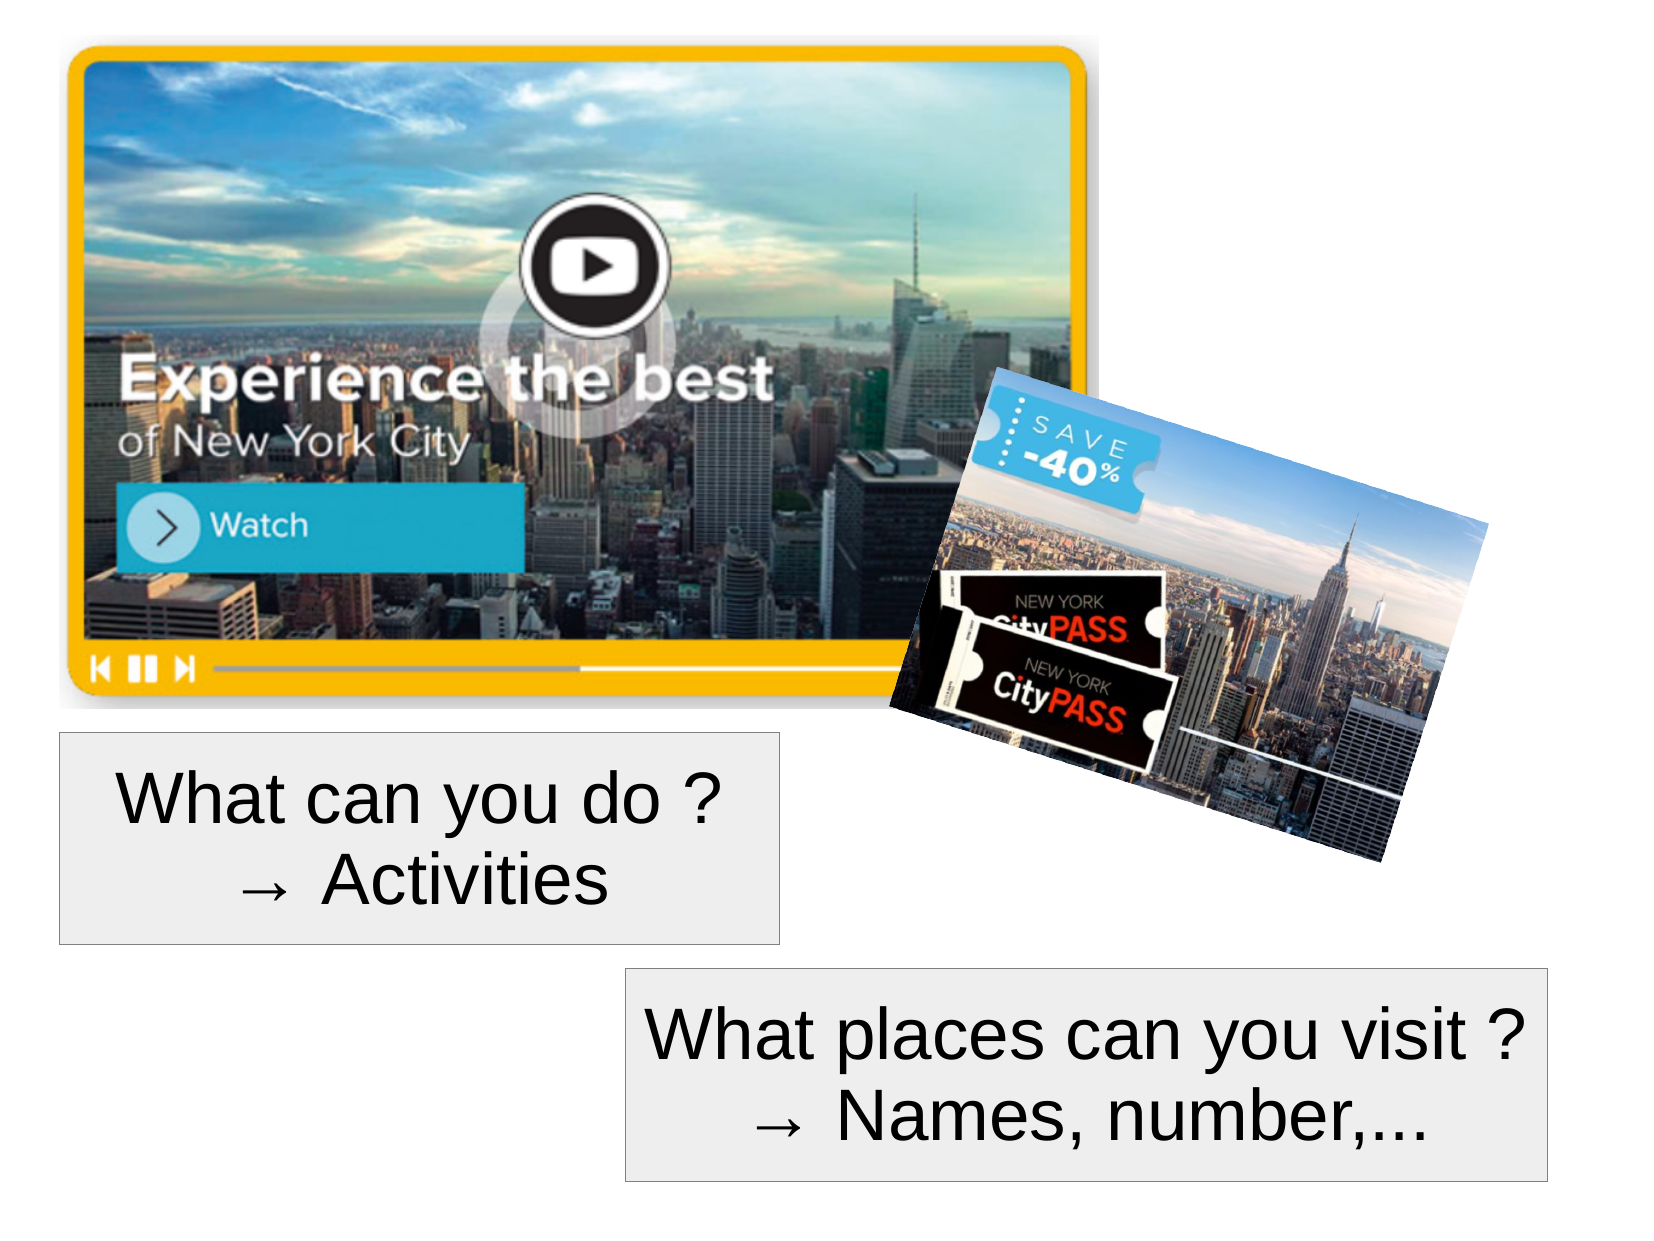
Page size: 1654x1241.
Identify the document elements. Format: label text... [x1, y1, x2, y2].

text_box What can you do ? → Activities [59, 732, 780, 945]
text_box What places can you visit ? → Names, number,... [625, 968, 1548, 1182]
picture [59, 35, 1489, 863]
